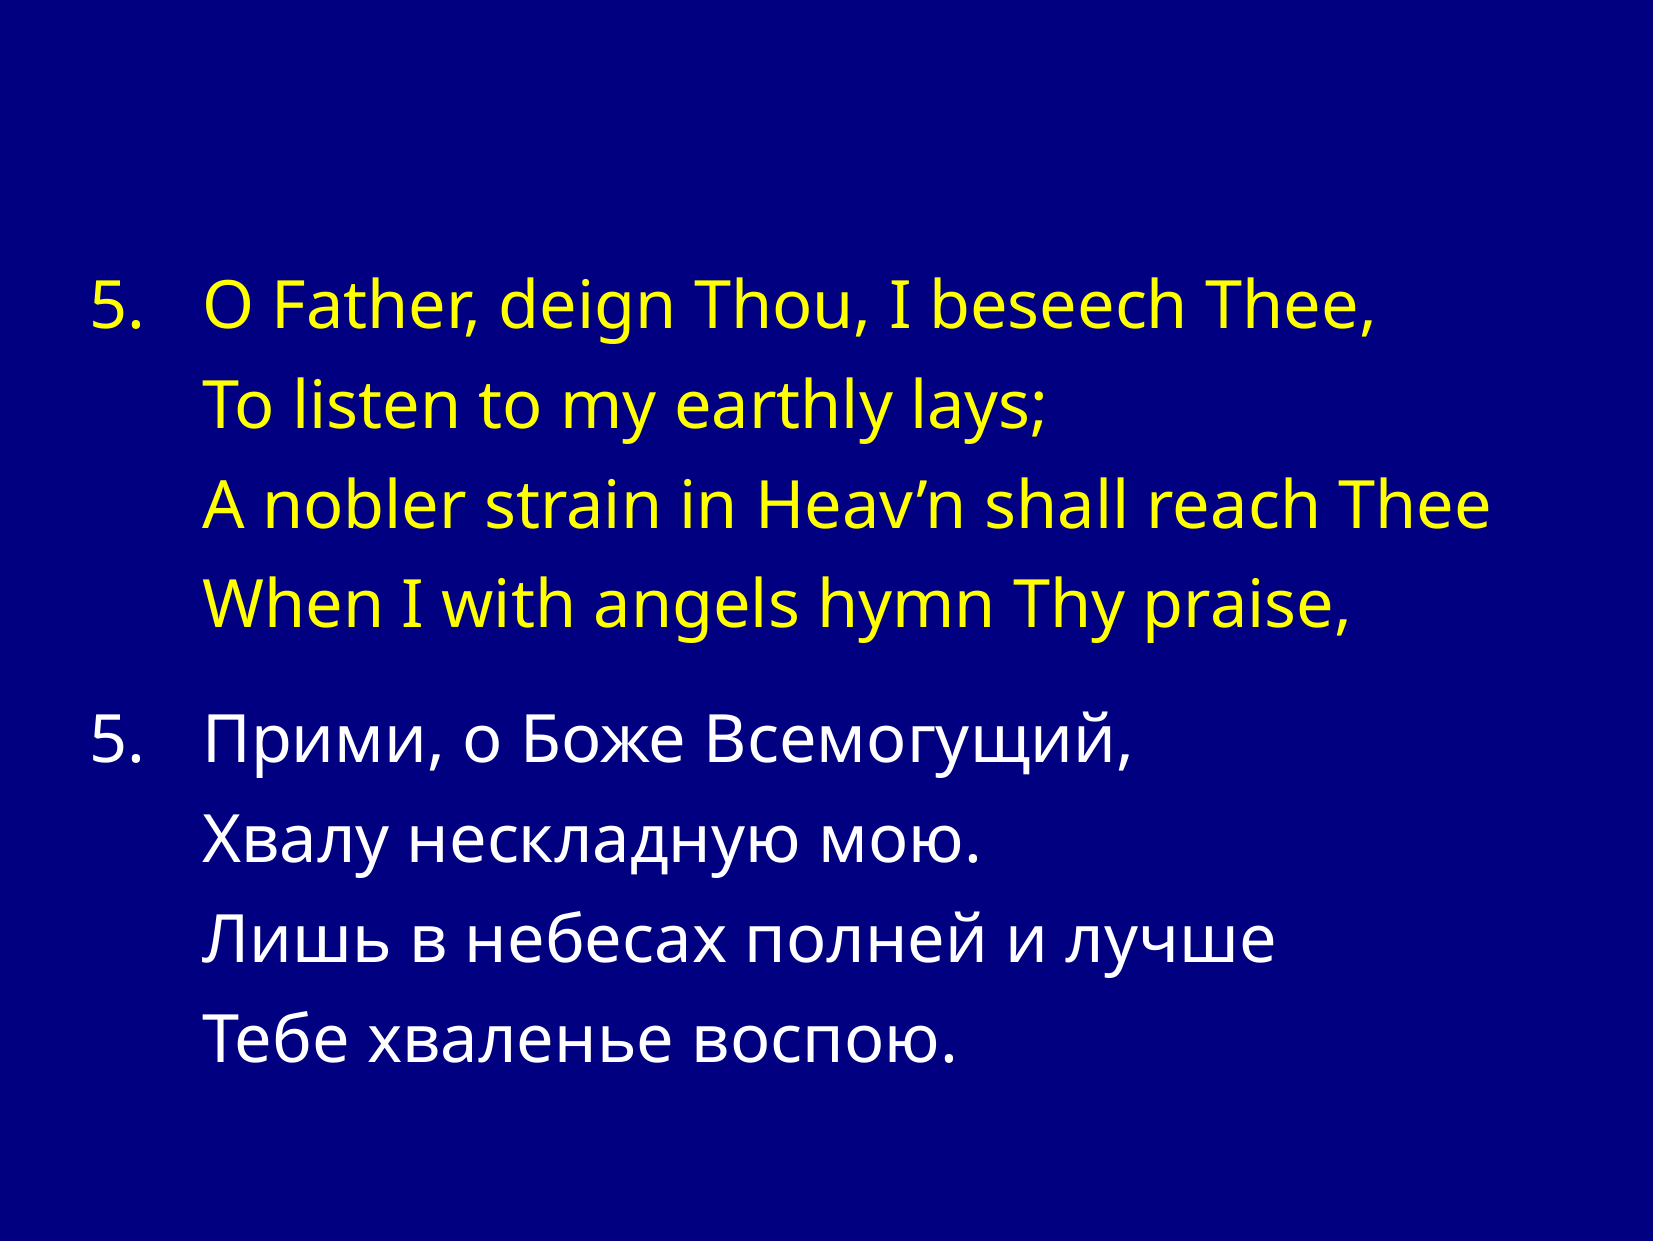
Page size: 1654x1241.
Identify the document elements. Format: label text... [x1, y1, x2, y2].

text_box 5. O Father, deign Thou, I beseech Thee, To listen to my earthly lays; A nobler strain in Heav’n shall reach Thee When I with angels hymn Thy praise, [75, 150, 1651, 638]
text_box 5. Прими, о Боже Всемогущий, Хвалу нескладную мою. Лишь в небесах полней и лучше Тебе хваленье воспою. [75, 675, 1576, 1163]
